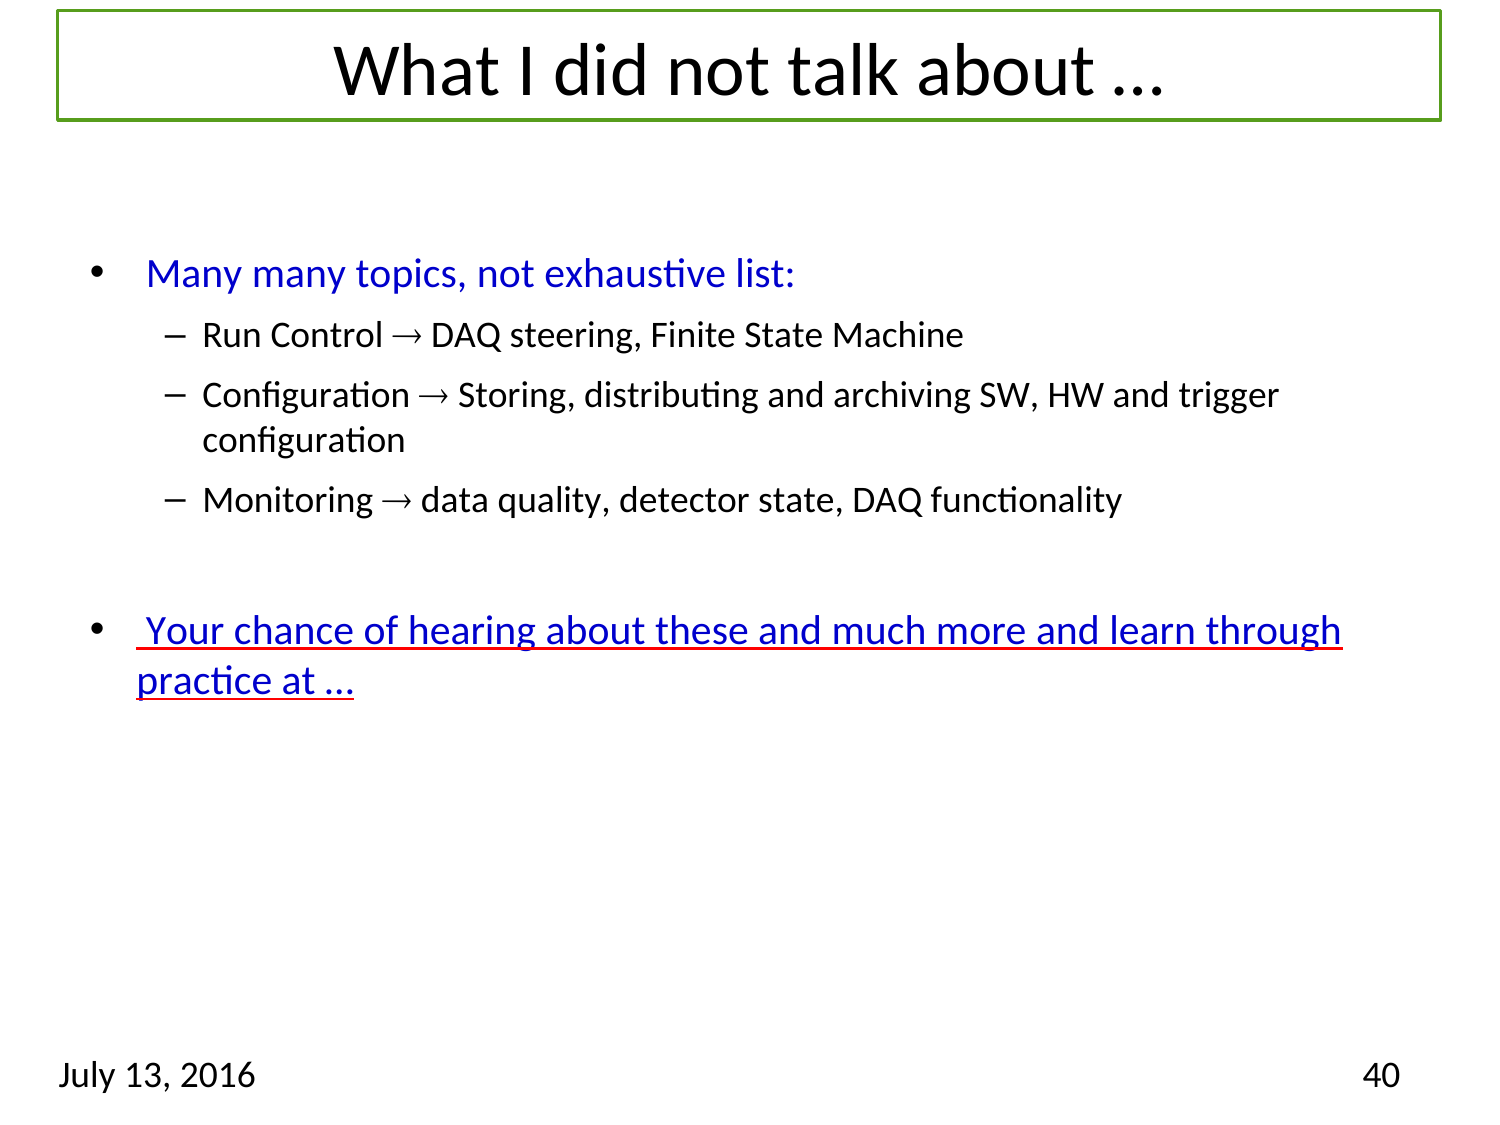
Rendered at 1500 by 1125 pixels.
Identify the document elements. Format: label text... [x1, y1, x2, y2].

list Many many topics, not exhaustive list: Run Control  DAQ steering, Finite State Machine Configuration  Storing, distributing and archiving SW, HW and trigger configuration Monitoring  data quality, detector state, DAQ functionality Your chance of hearing about these and much more and learn through practice at … [75, 238, 1426, 781]
title What I did not talk about … [57, 10, 1441, 121]
